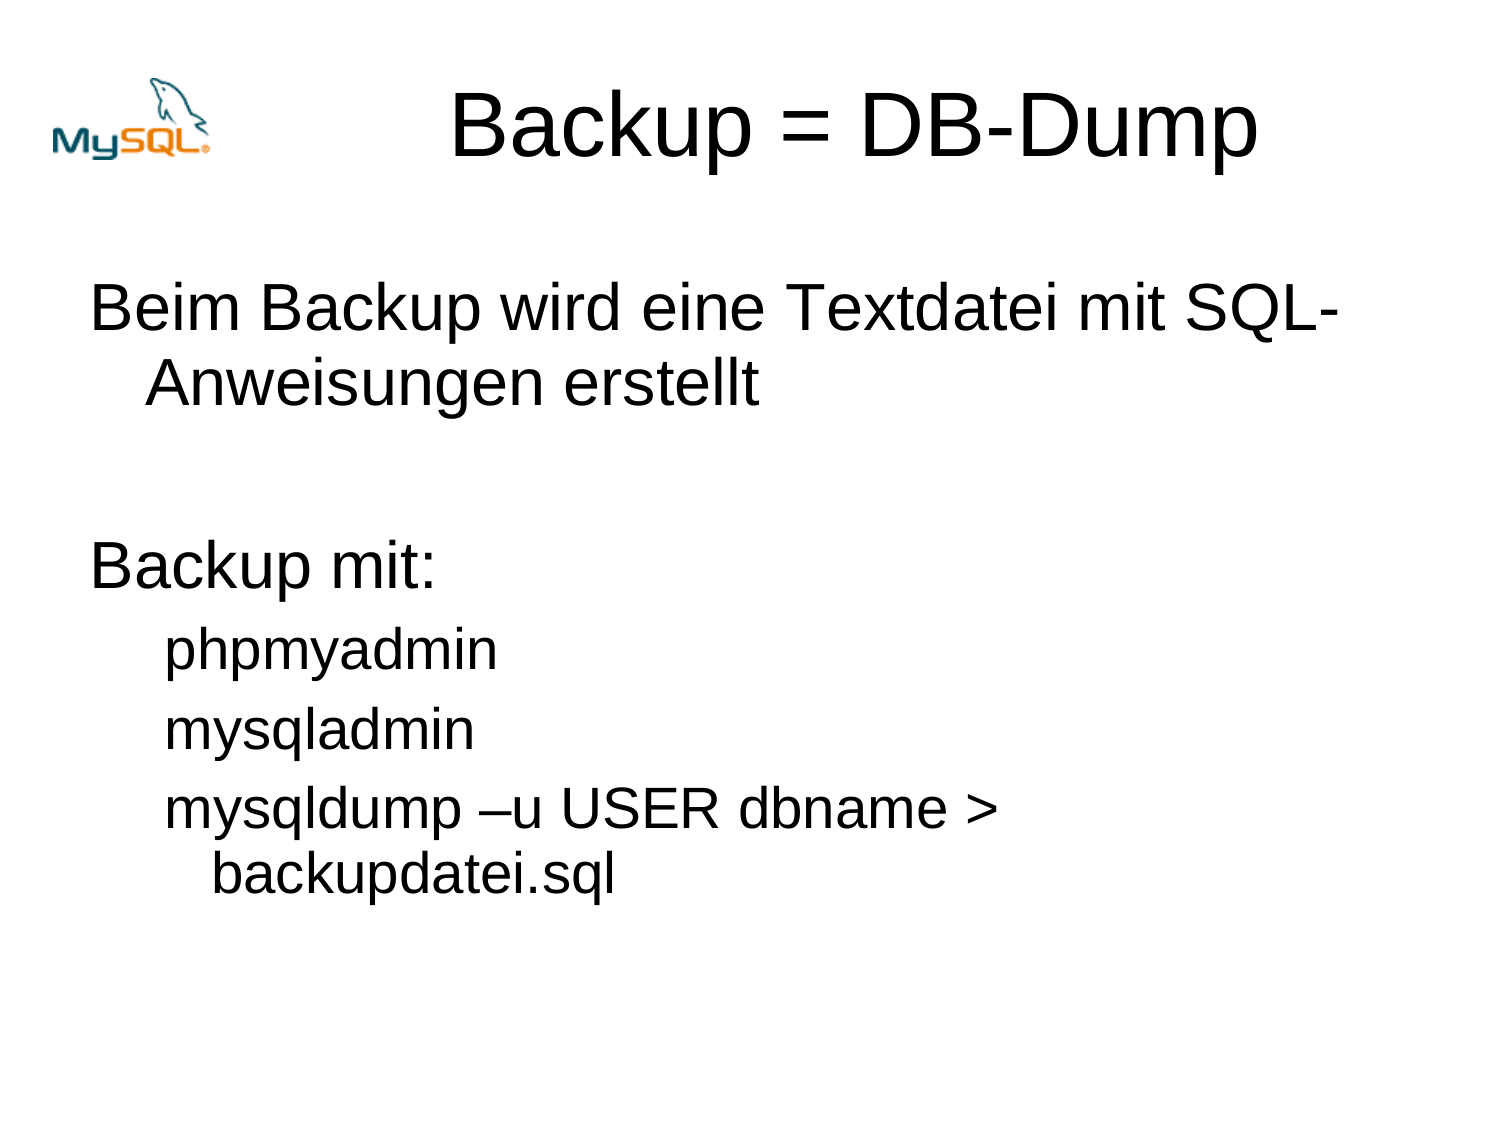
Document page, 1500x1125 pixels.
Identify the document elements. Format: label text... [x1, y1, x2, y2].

title Backup = DB-Dump [242, 30, 1469, 219]
picture [53, 78, 210, 160]
list Beim Backup wird eine Textdatei mit SQL-Anweisungen erstellt Backup mit: phpmyadmin mysqladmin mysqldump –u USER dbname > backupdatei.sql [75, 262, 1426, 1006]
